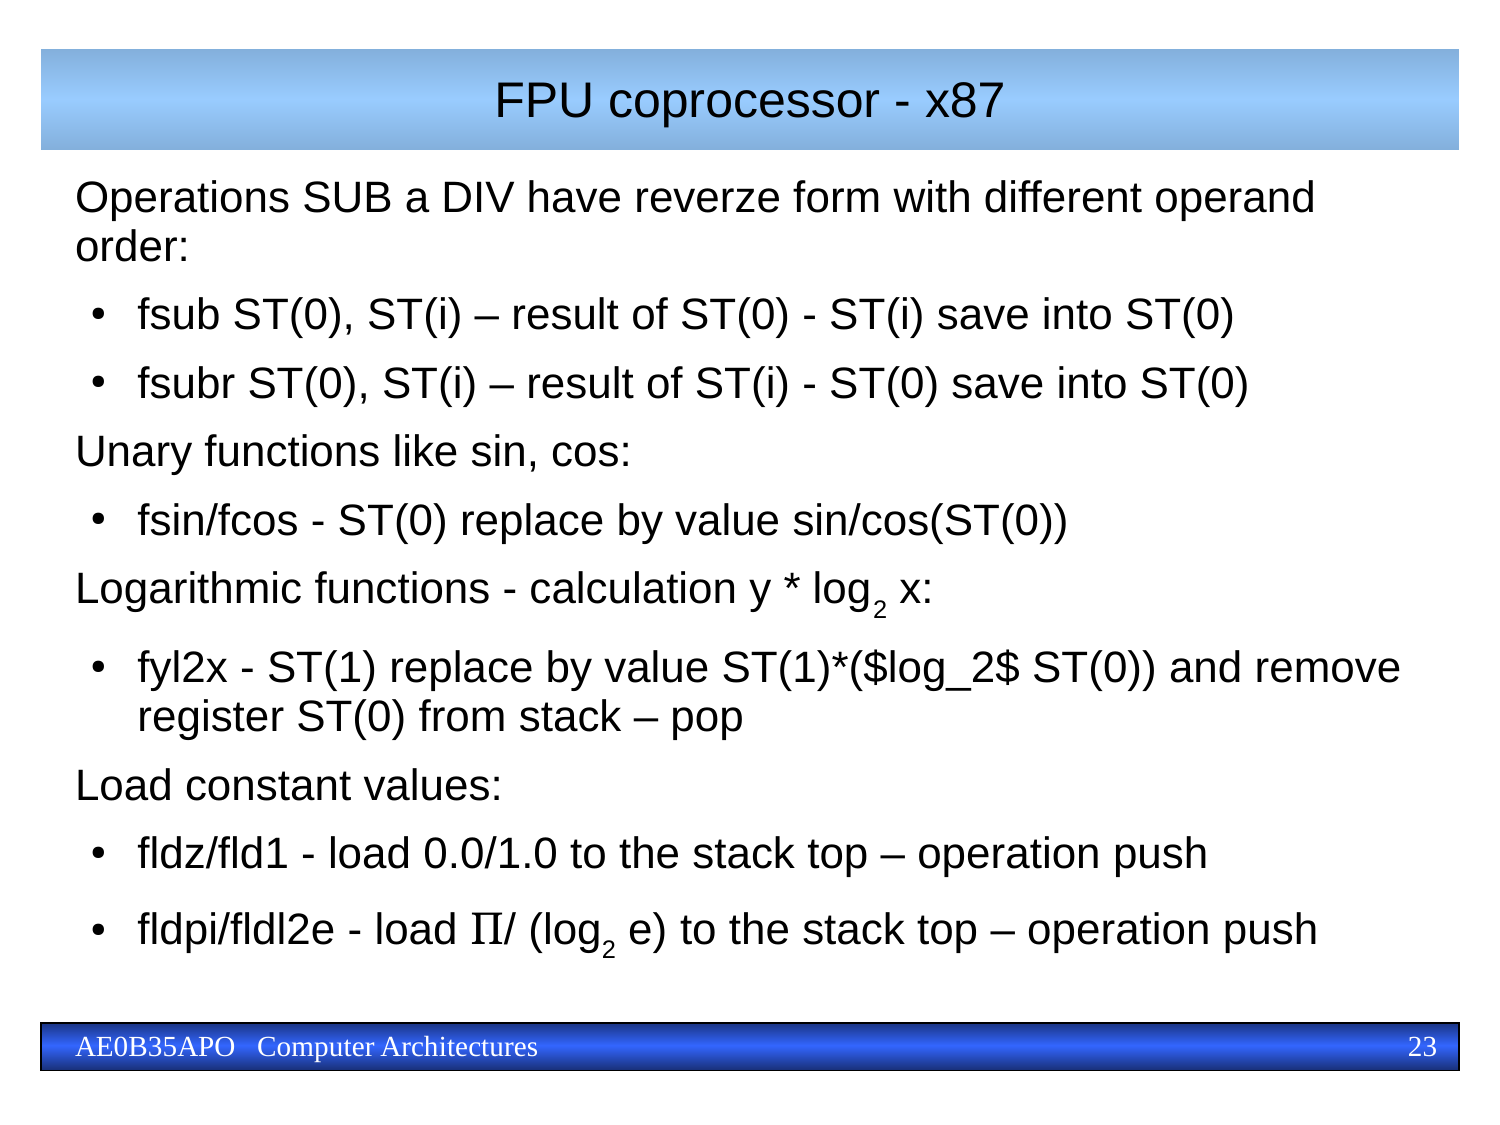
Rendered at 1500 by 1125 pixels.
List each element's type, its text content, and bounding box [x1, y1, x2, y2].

list Operations SUB a DIV have reverze form with different operand order: fsub ST(0), ST(i) – result of ST(0) - ST(i) save into ST(0) fsubr ST(0), ST(i) – result of ST(i) - ST(0) save into ST(0) Unary functions like sin, cos: fsin/fcos - ST(0) replace by value sin/cos(ST(0)) Logarithmic functions - calculation y * log2 x: fyl2x - ST(1) replace by value ST(1)*($log_2$ ST(0)) and remove register ST(0) from stack – pop Load constant values: fldz/fld1 - load 0.0/1.0 to the stack top – operation push fldpi/fldl2e - load Π/ (log2 e) to the stack top – operation push [75, 172, 1426, 971]
title FPU coprocessor - x87 [41, 49, 1459, 150]
